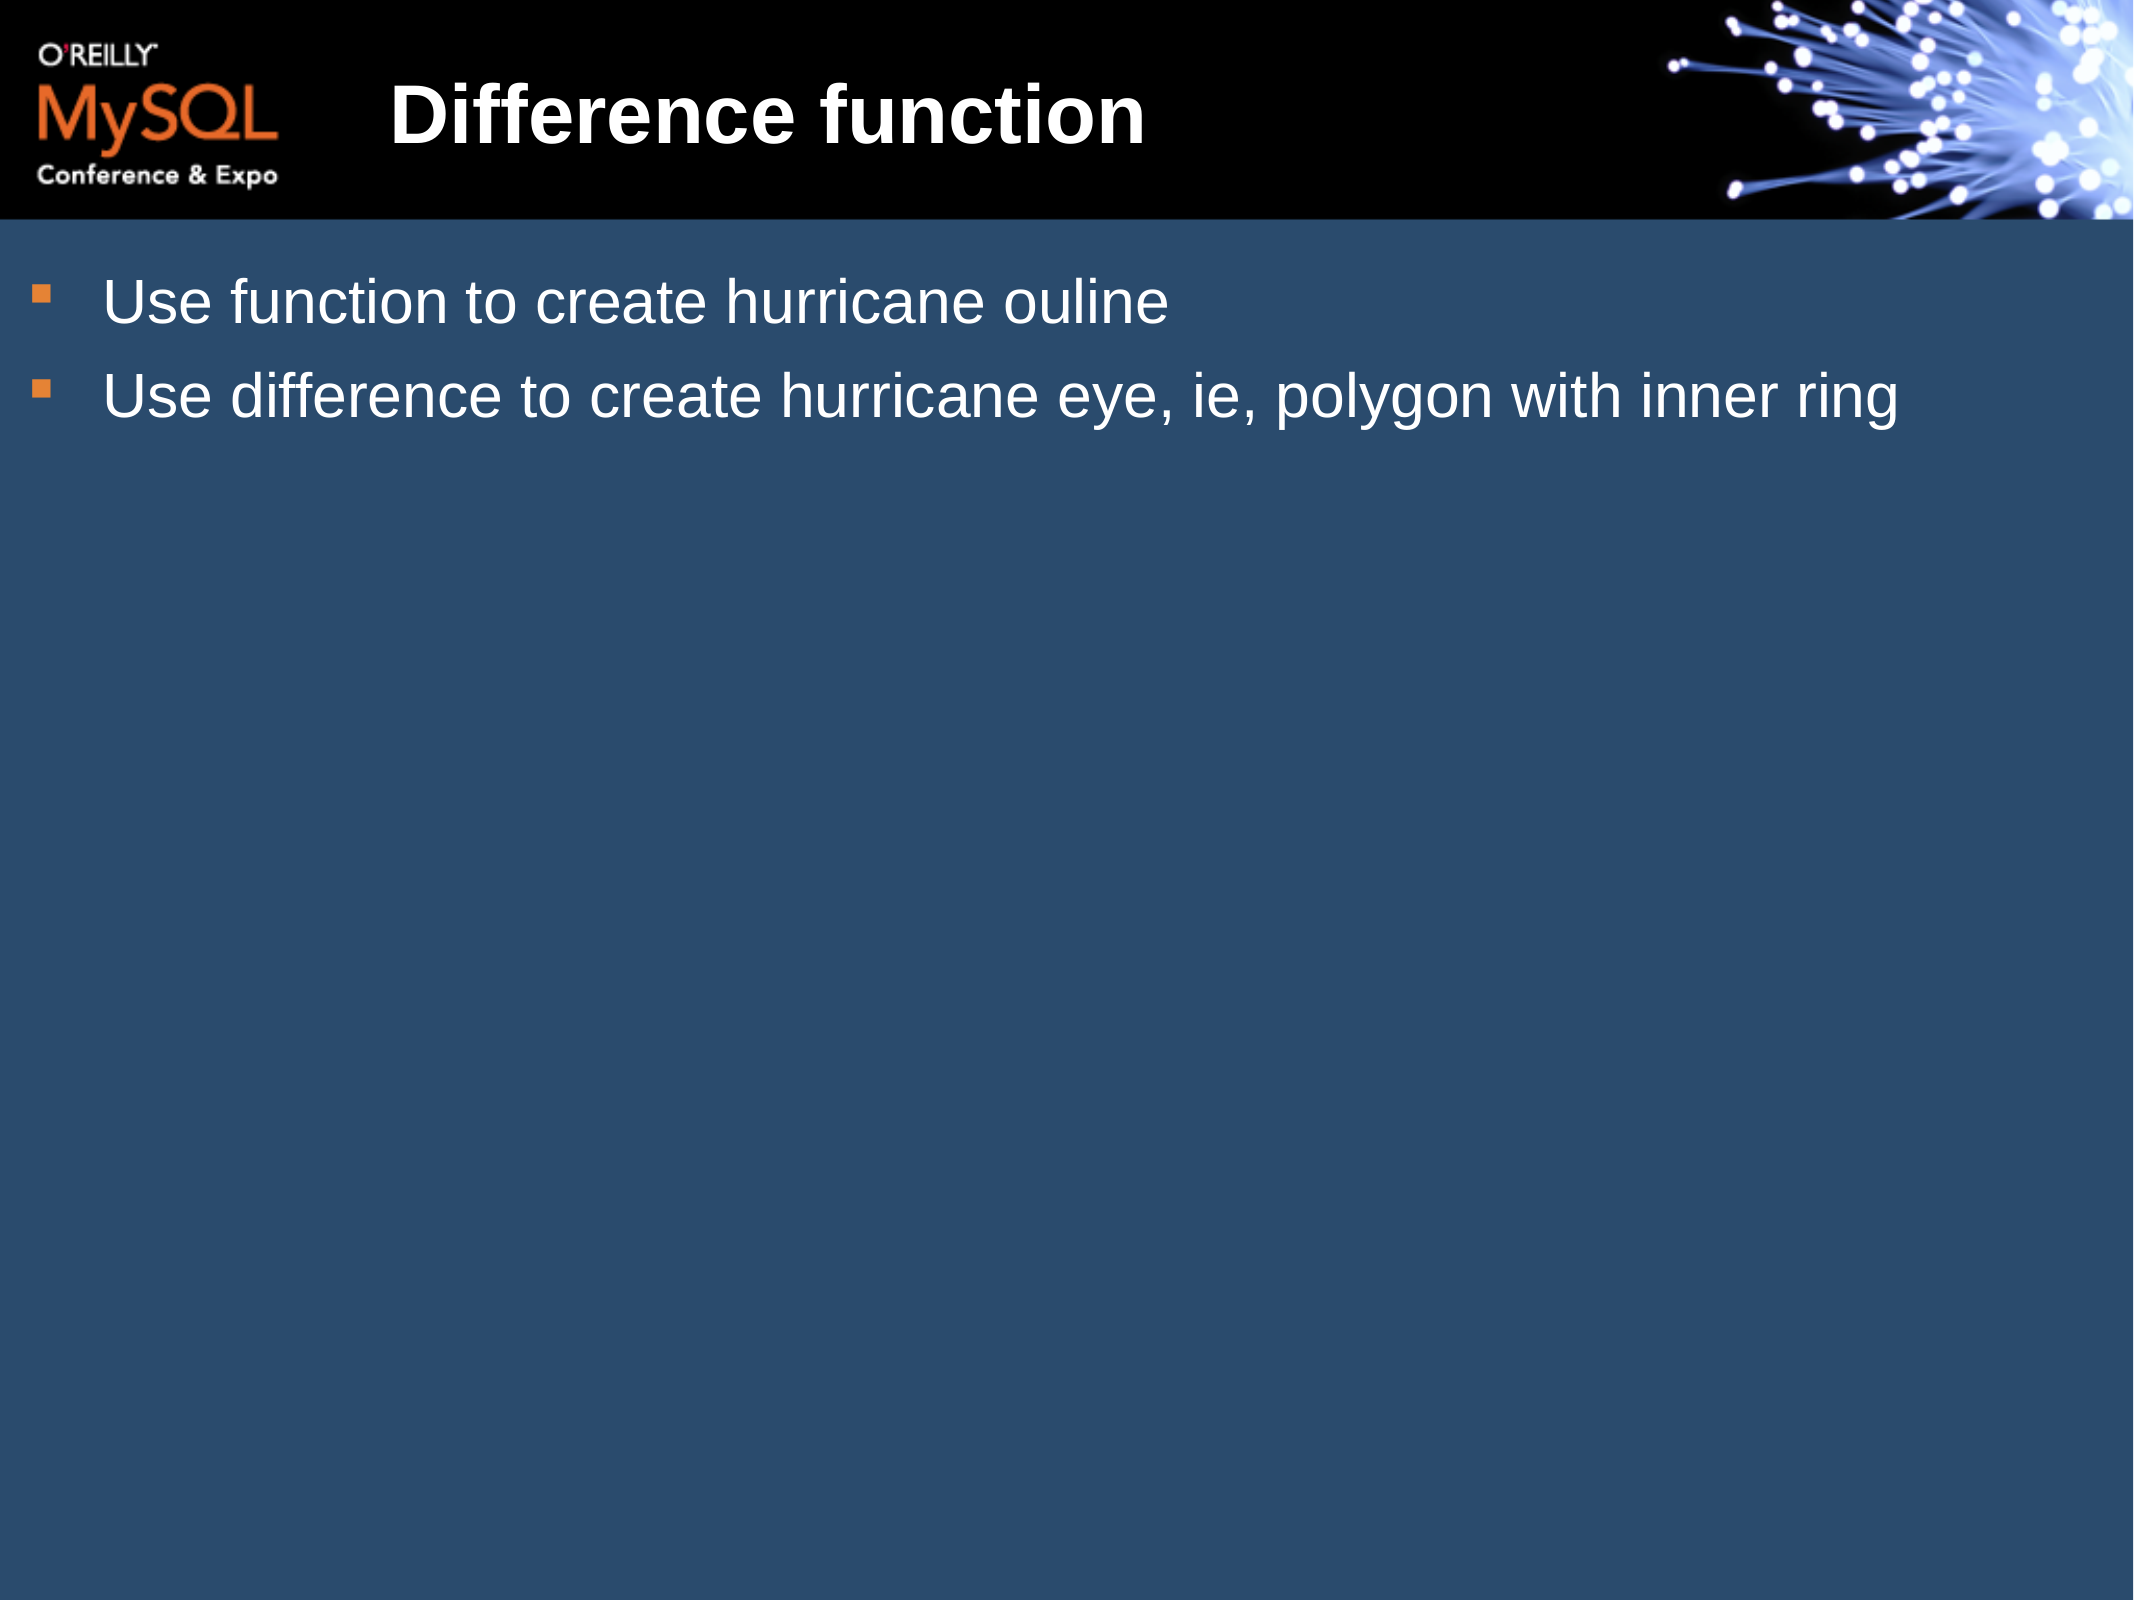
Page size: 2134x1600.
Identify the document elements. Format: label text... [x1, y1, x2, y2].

title Difference function [381, 36, 2103, 193]
list Use function to create hurricane ouline Use difference to create hurricane eye, ie, polygon with inner ring [0, 258, 2100, 1569]
picture [0, 0, 2134, 1600]
